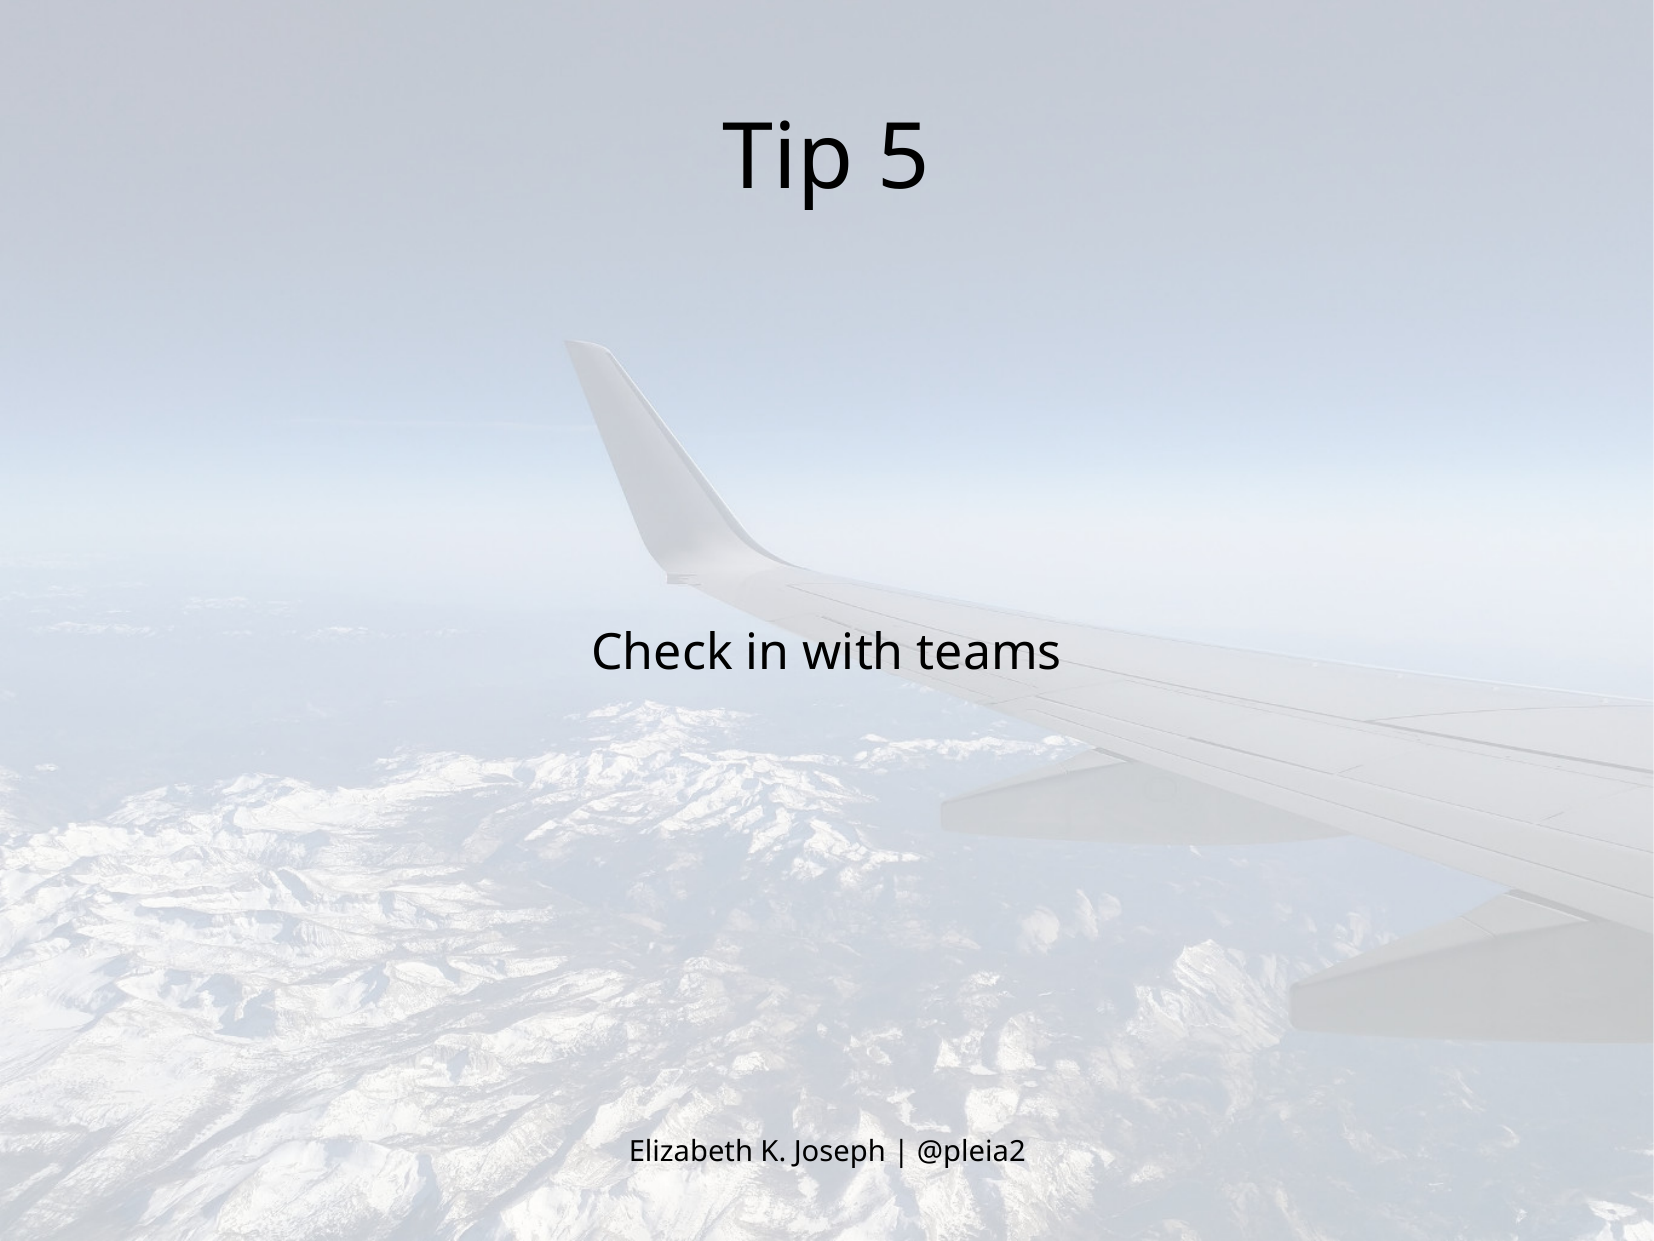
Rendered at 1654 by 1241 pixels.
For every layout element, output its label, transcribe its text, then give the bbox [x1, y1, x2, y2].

subtitle Check in with teams [82, 290, 1571, 1010]
title Tip 5 [82, 49, 1571, 257]
picture [0, 0, 1654, 1241]
